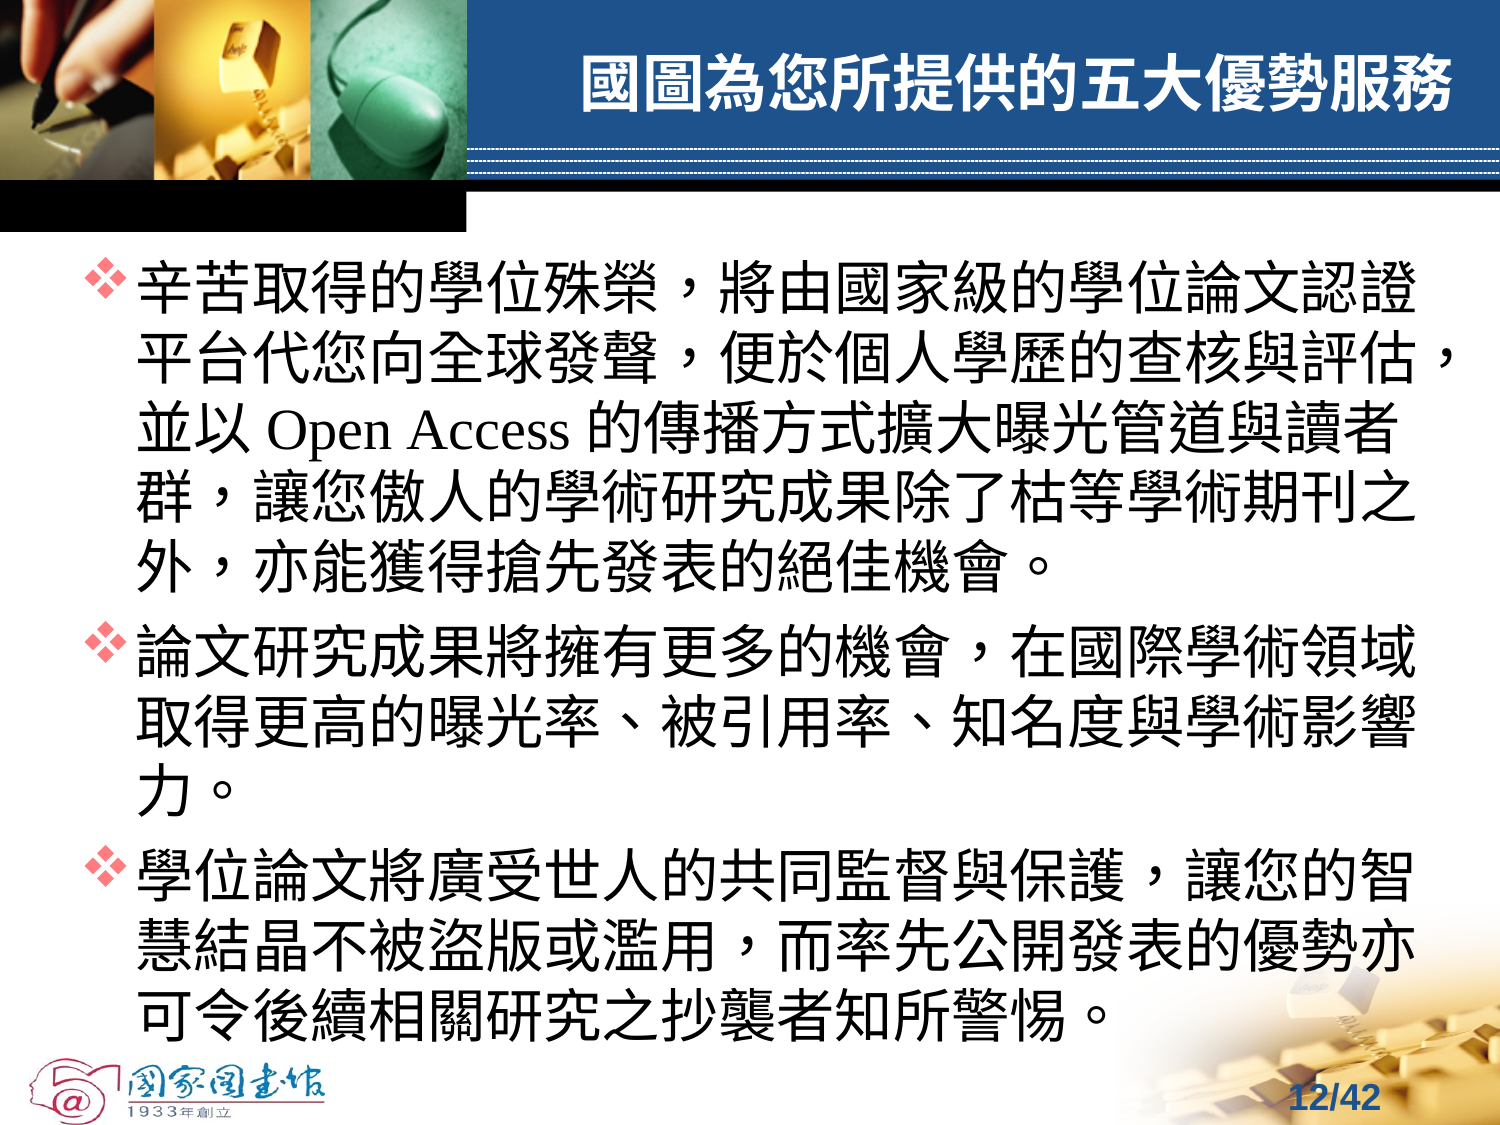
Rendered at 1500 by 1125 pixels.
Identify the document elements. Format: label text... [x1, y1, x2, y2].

list 辛苦取得的學位殊榮，將由國家級的學位論文認證平台代您向全球發聲，便於個人學歷的查核與評估，並以Open Access的傳播方式擴大曝光管道與讀者群，讓您傲人的學術研究成果除了枯等學術期刊之外，亦能獲得搶先發表的絕佳機會。 論文研究成果將擁有更多的機會，在國際學術領域取得更高的曝光率、被引用率、知名度與學術影響力。 學位論文將廣受世人的共同監督與保護，讓您的智慧結晶不被盜版或濫用，而率先公開發表的優勢亦可令後續相關研究之抄襲者知所警惕。 [64, 243, 1440, 1059]
title 國圖為您所提供的五大優勢服務 [469, 24, 1470, 138]
picture [29, 1058, 325, 1125]
